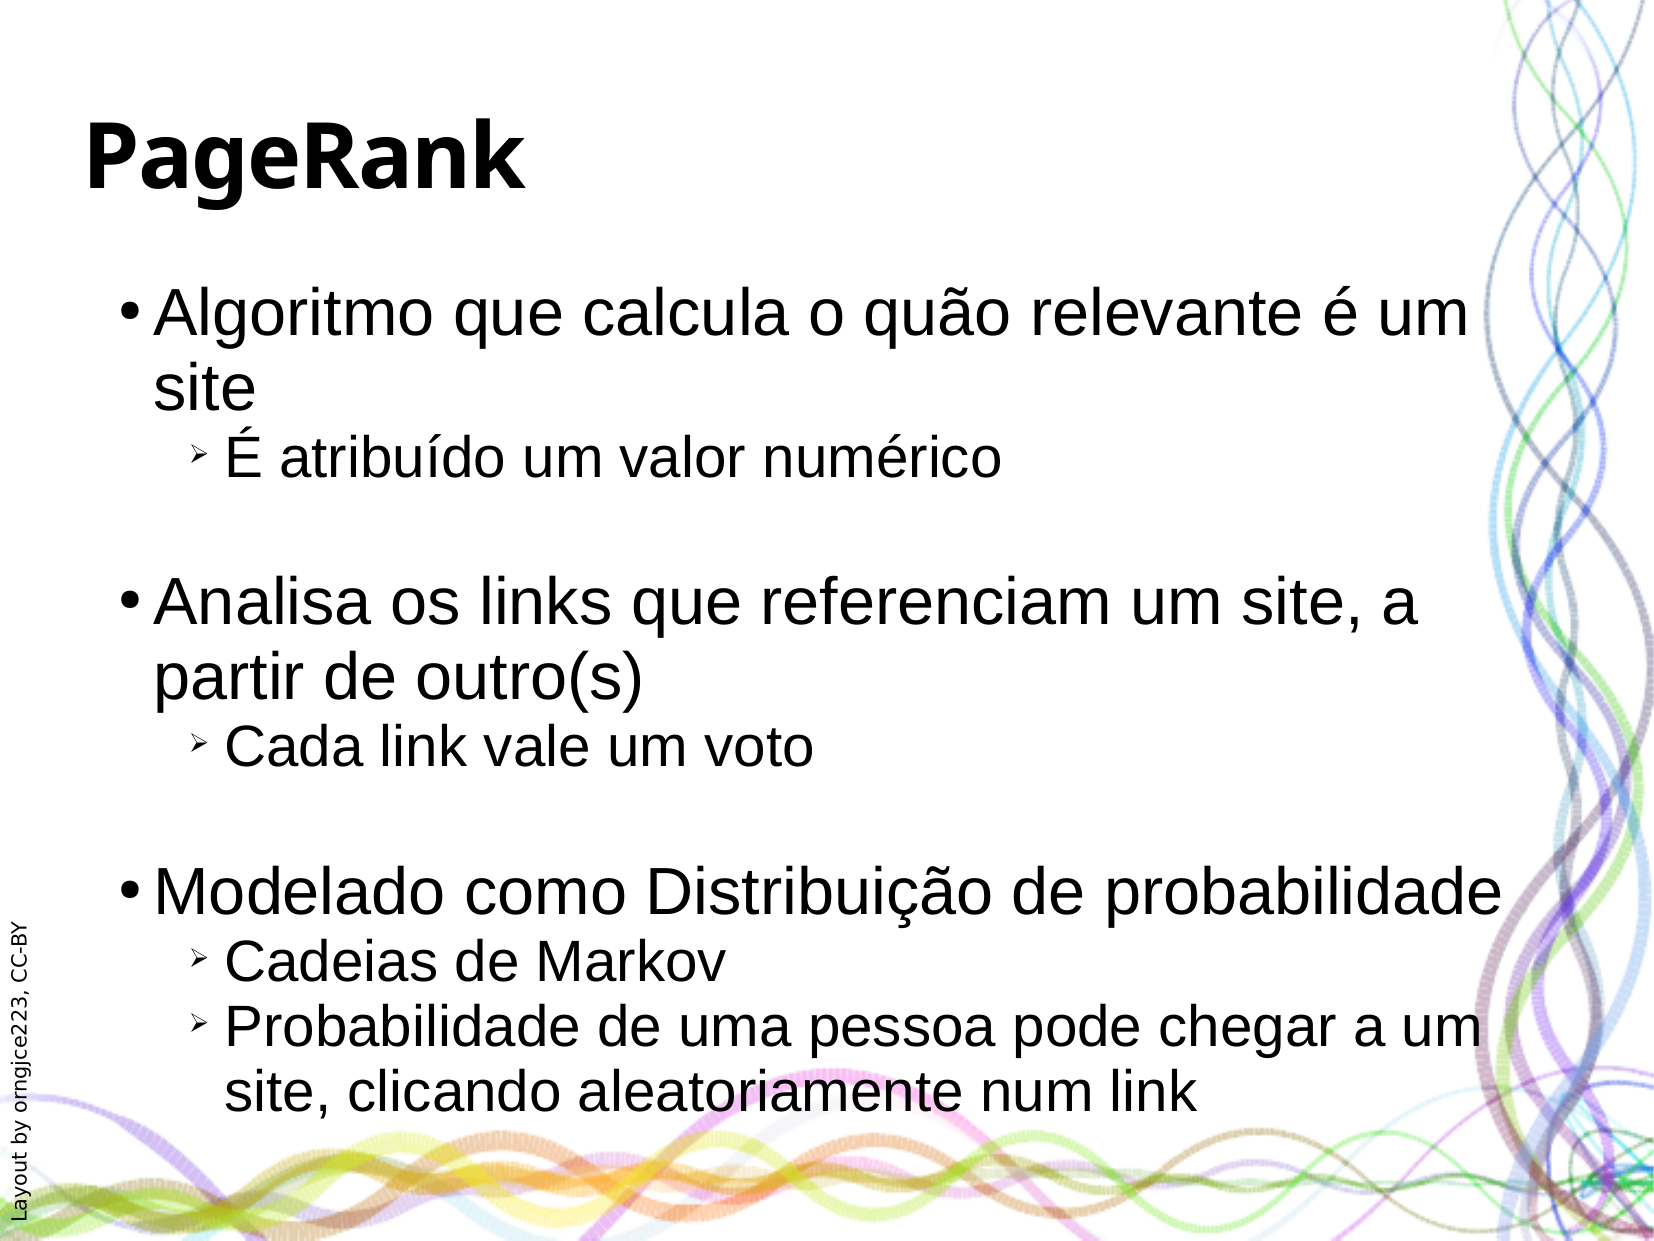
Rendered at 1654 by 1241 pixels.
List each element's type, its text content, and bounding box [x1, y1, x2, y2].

subtitle Algoritmo que calcula o quão relevante é um site É atribuído um valor numérico Analisa os links que referenciam um site, a partir de outro(s) Cada link vale um voto Modelado como Distribuição de probabilidade Cadeias de Markov Probabilidade de uma pessoa pode chegar a um site, clicando aleatoriamente num link [82, 275, 1571, 1124]
picture [0, 0, 1654, 1241]
title PageRank [82, 49, 1571, 257]
